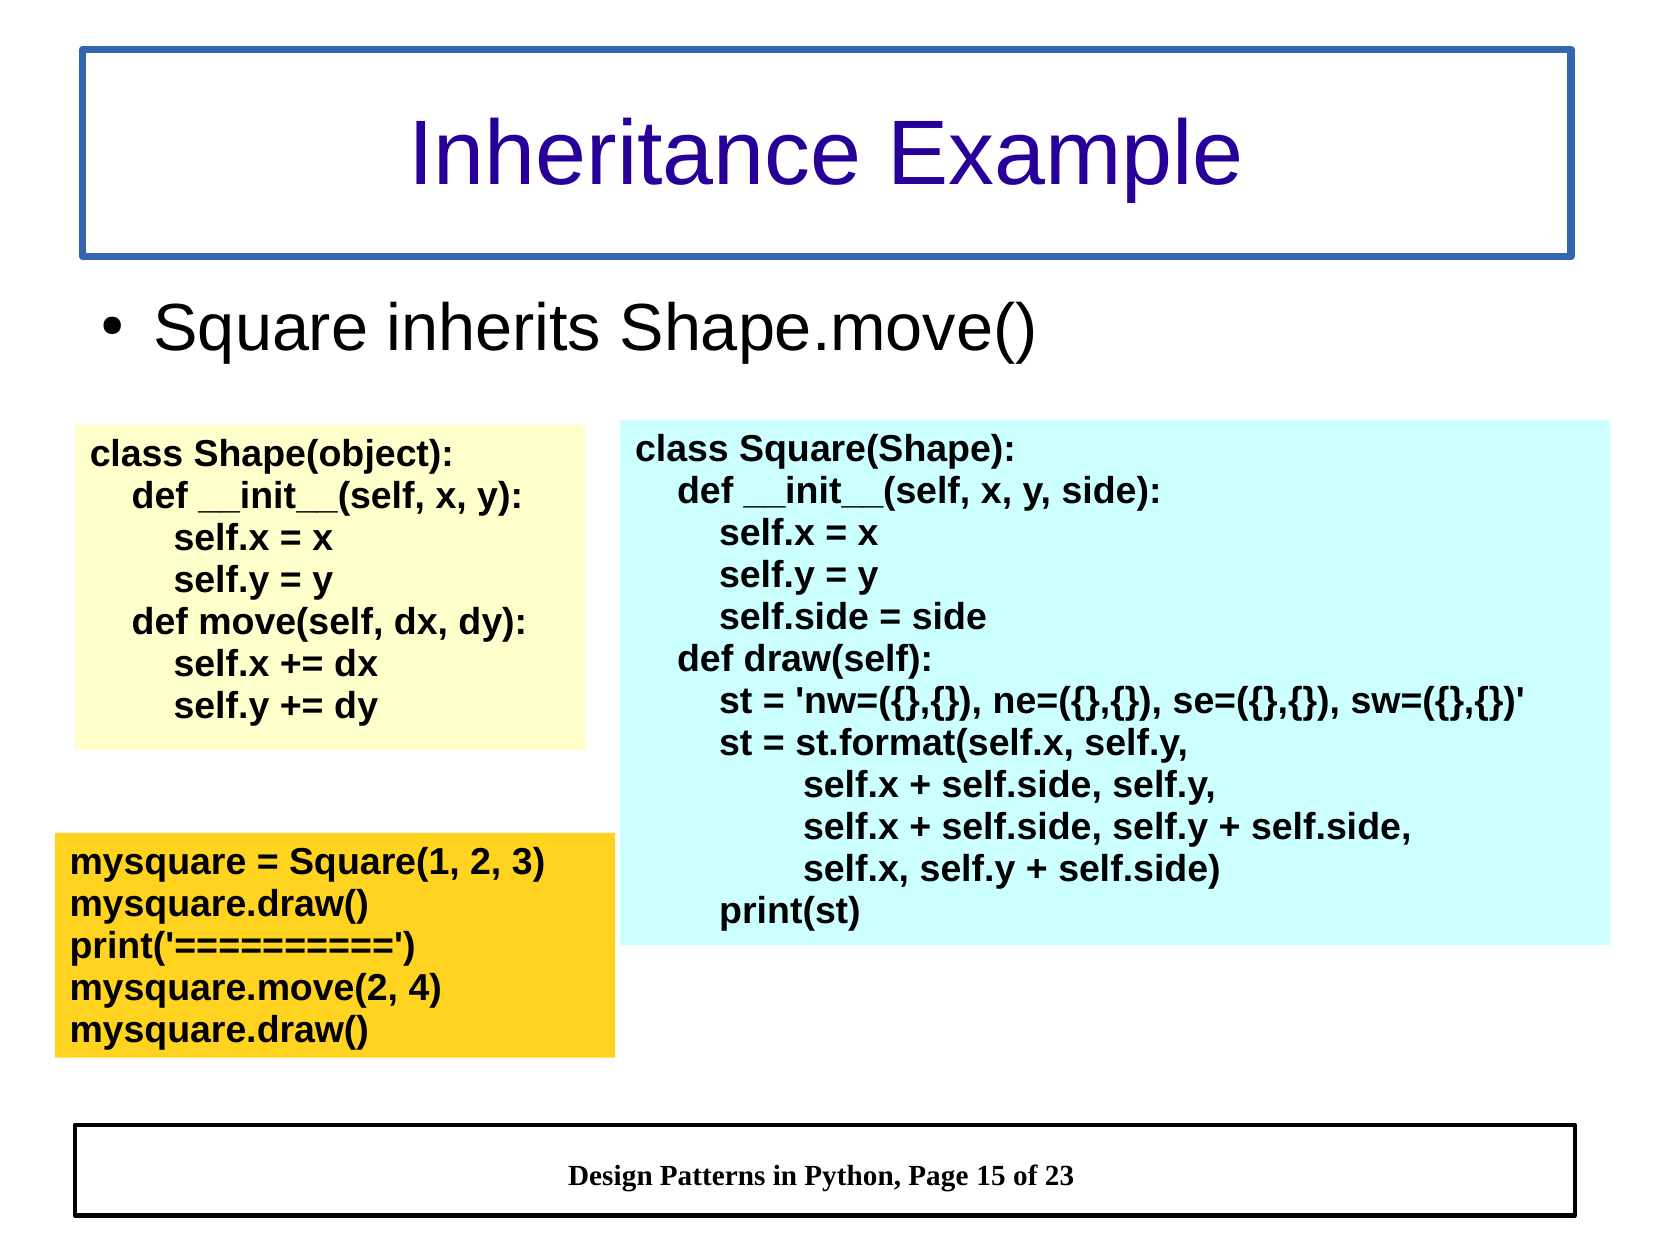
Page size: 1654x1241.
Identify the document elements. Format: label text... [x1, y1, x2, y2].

text_box class Square(Shape): def __init__(self, x, y, side): self.x = x self.y = y self.side = side def draw(self): st = 'nw=({},{}), ne=({},{}), se=({},{}), sw=({},{})' st = st.format(self.x, self.y, self.x + self.side, self.y, self.x + self.side, self.y + self.side, self.x, self.y + self.side) print(st) [620, 420, 1611, 946]
text_box class Shape(object): def __init__(self, x, y): self.x = x self.y = y def move(self, dx, dy): self.x += dx self.y += dy [75, 424, 586, 751]
list Square inherits Shape.move() [82, 290, 1571, 421]
text_box mysquare = Square(1, 2, 3) mysquare.draw() print('==========') mysquare.move(2, 4) mysquare.draw() [54, 832, 616, 1058]
title Inheritance Example [82, 49, 1571, 257]
